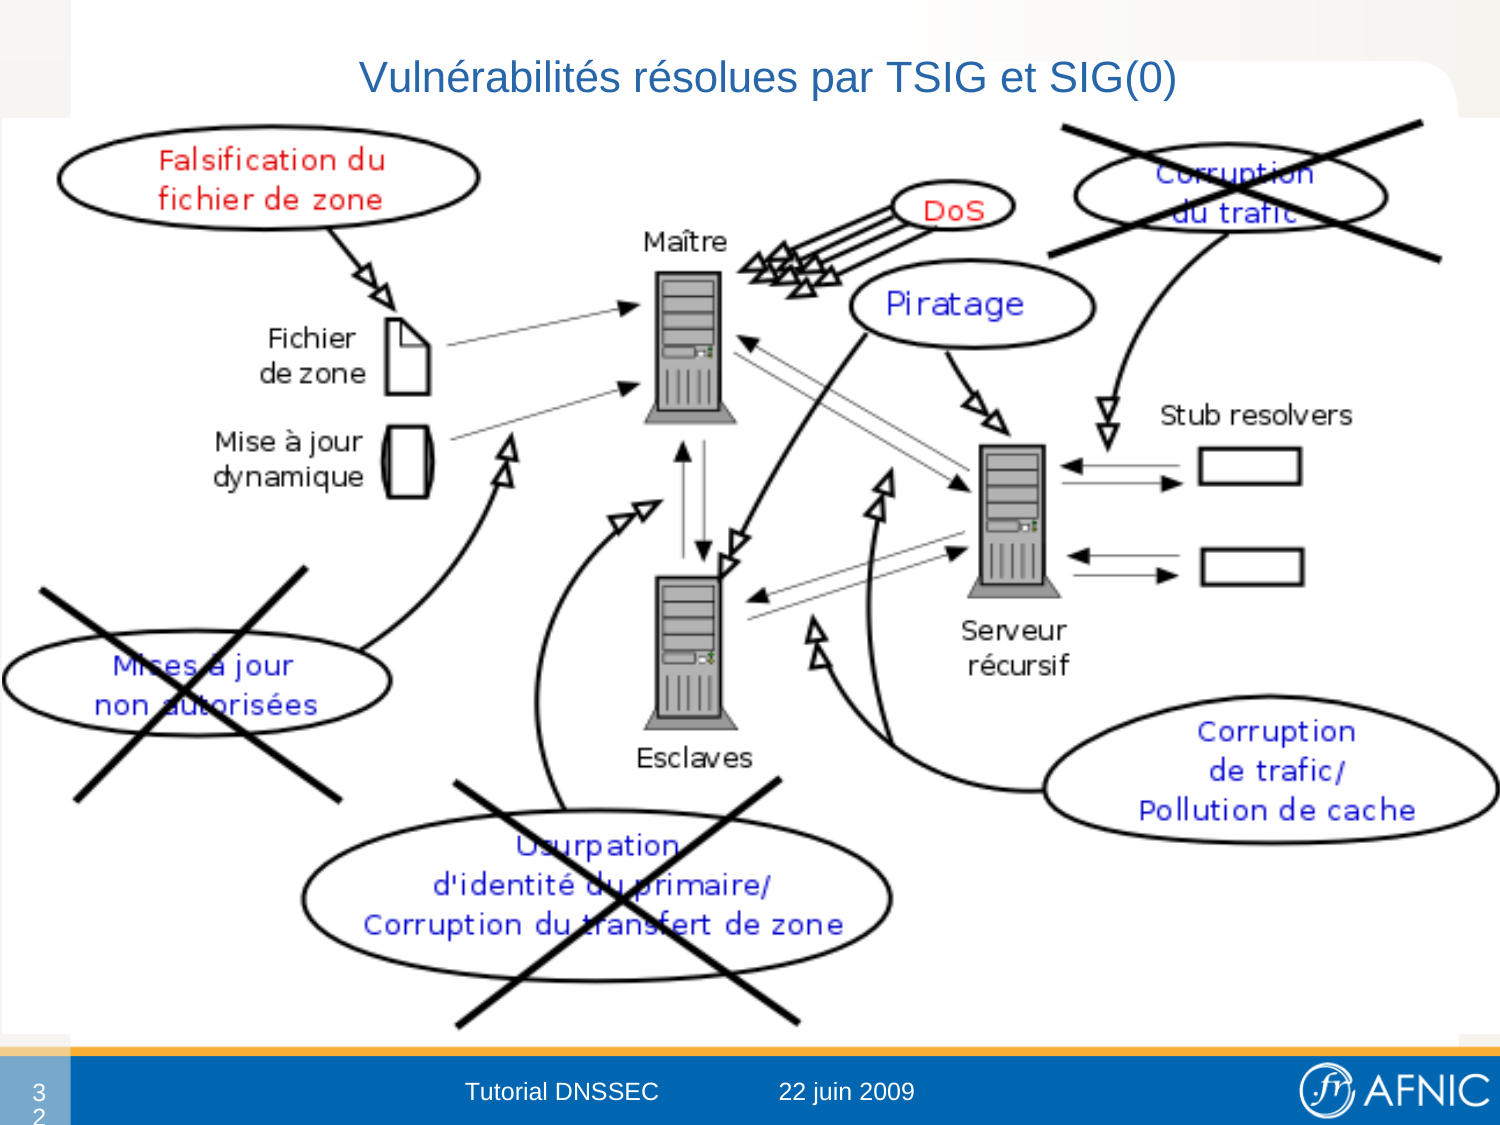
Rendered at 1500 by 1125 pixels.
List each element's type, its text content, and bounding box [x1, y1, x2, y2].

title Vulnérabilités résolues par TSIG et SIG(0) [112, 12, 1426, 118]
picture [0, 0, 1500, 1125]
